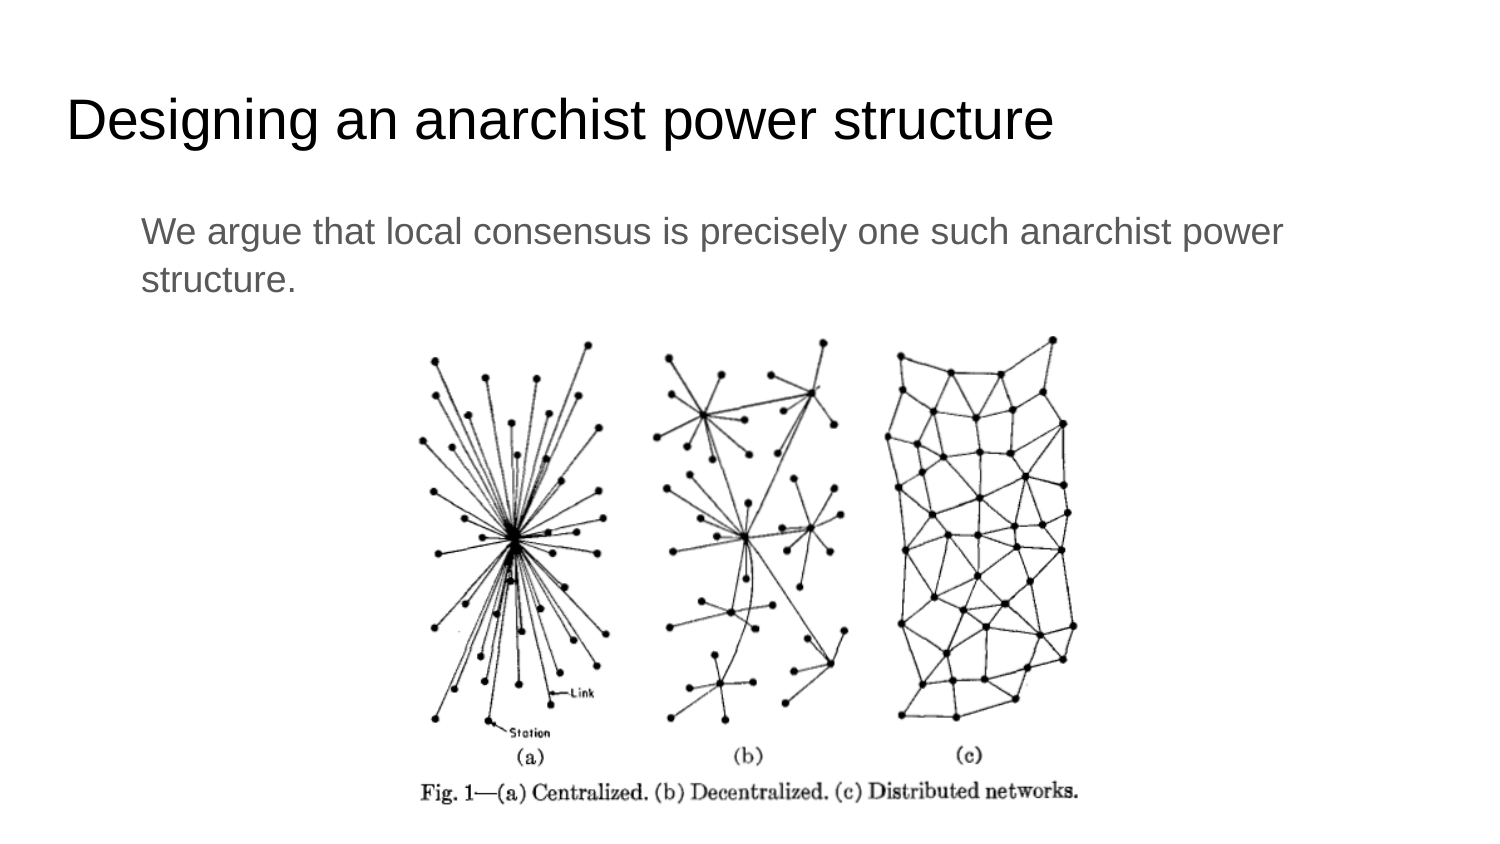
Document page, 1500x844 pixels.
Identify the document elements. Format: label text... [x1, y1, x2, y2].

picture [407, 336, 1093, 812]
list We argue that local consensus is precisely one such anarchist power structure. [51, 189, 1449, 750]
title Designing an anarchist power structure [51, 72, 1449, 167]
